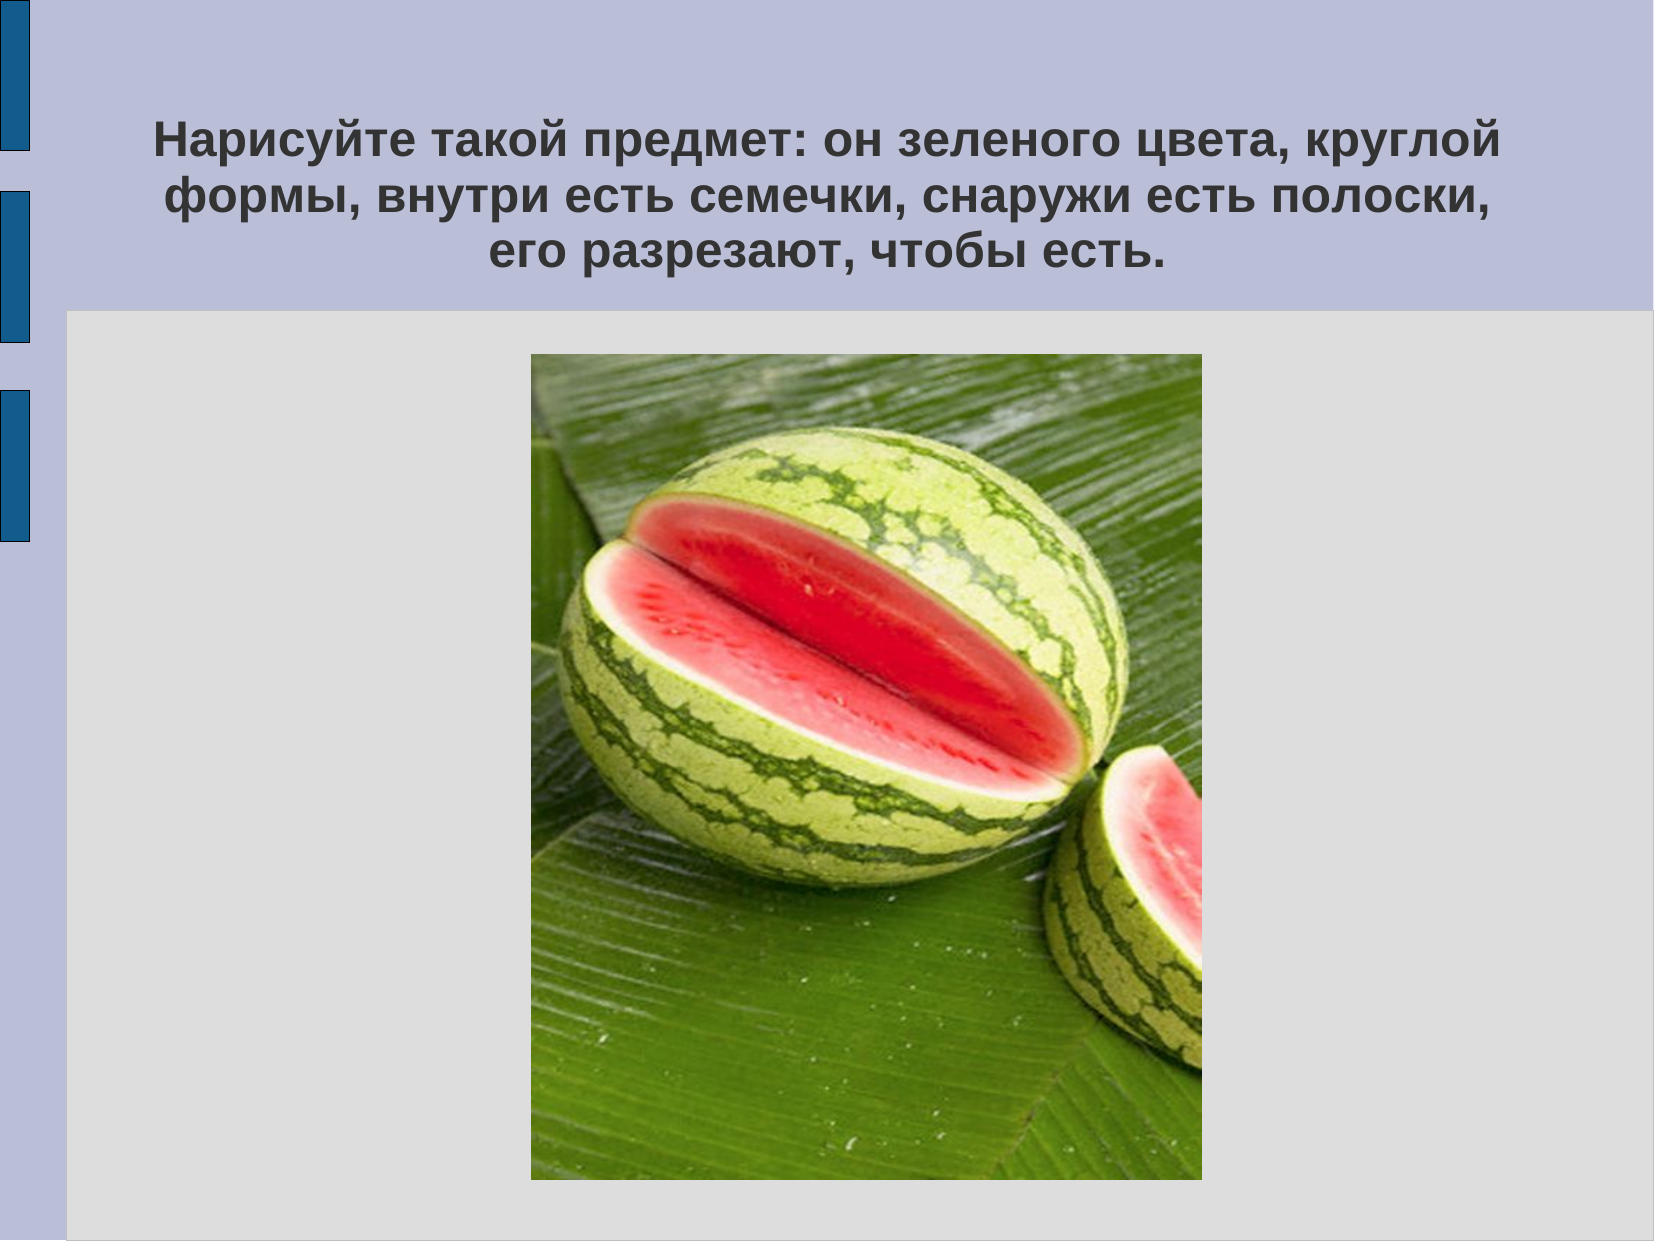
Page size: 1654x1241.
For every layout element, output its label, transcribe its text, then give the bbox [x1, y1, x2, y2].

picture [531, 354, 1202, 1180]
title Нарисуйте такой предмет: он зеленого цвета, круглой формы, внутри есть семечки, снаружи есть полоски, его разрезают, чтобы есть. [121, 91, 1534, 299]
